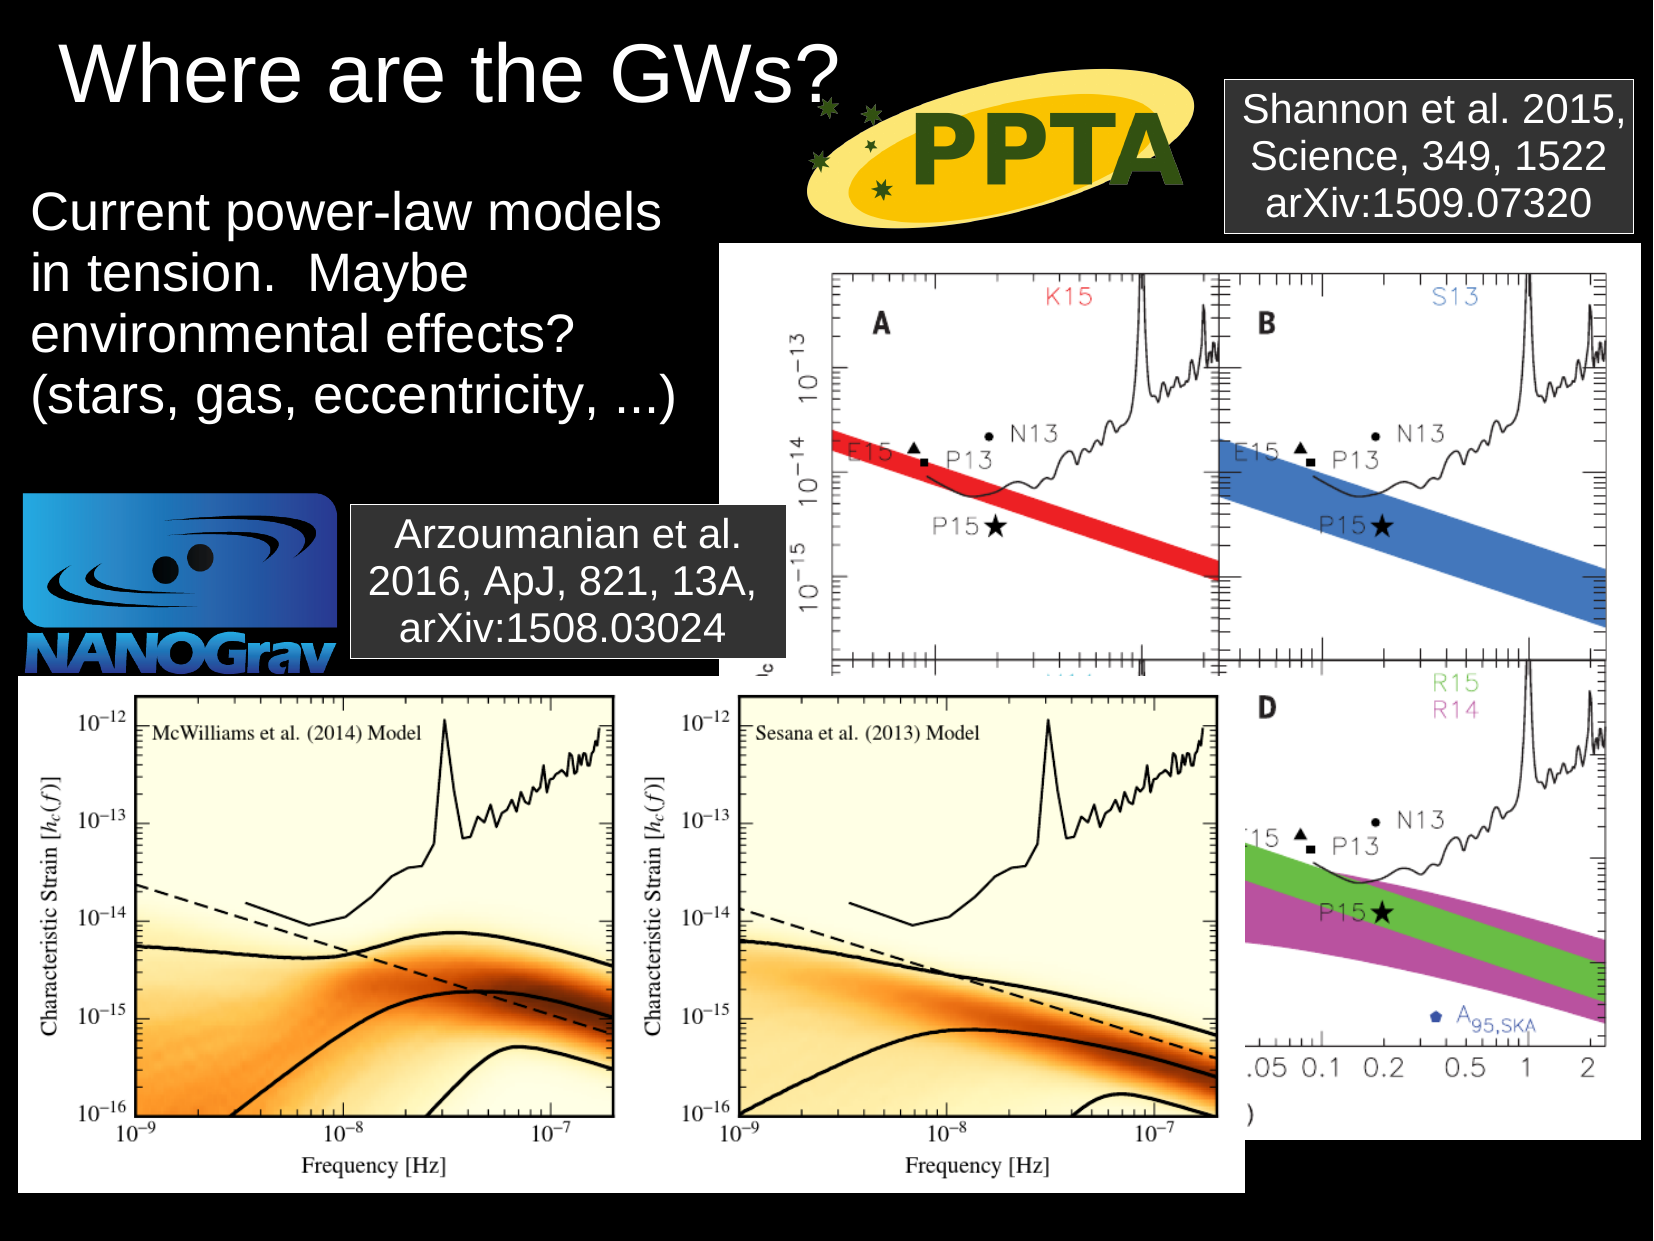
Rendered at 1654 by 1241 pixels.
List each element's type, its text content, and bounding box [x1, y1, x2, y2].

title Where are the GWs? [58, 27, 1613, 121]
text_box Shannon et al. 2015, Science, 349, 1522 arXiv:1509.07320 [1224, 79, 1634, 234]
text_box Arzoumanian et al. 2016, ApJ, 821, 13A, arXiv:1508.03024 [350, 504, 787, 659]
picture [0, 243, 1641, 1193]
text_box Current power-law models in tension. Maybe environmental effects? (stars, gas, eccentricity, ...) [30, 180, 691, 481]
picture [805, 65, 1198, 231]
